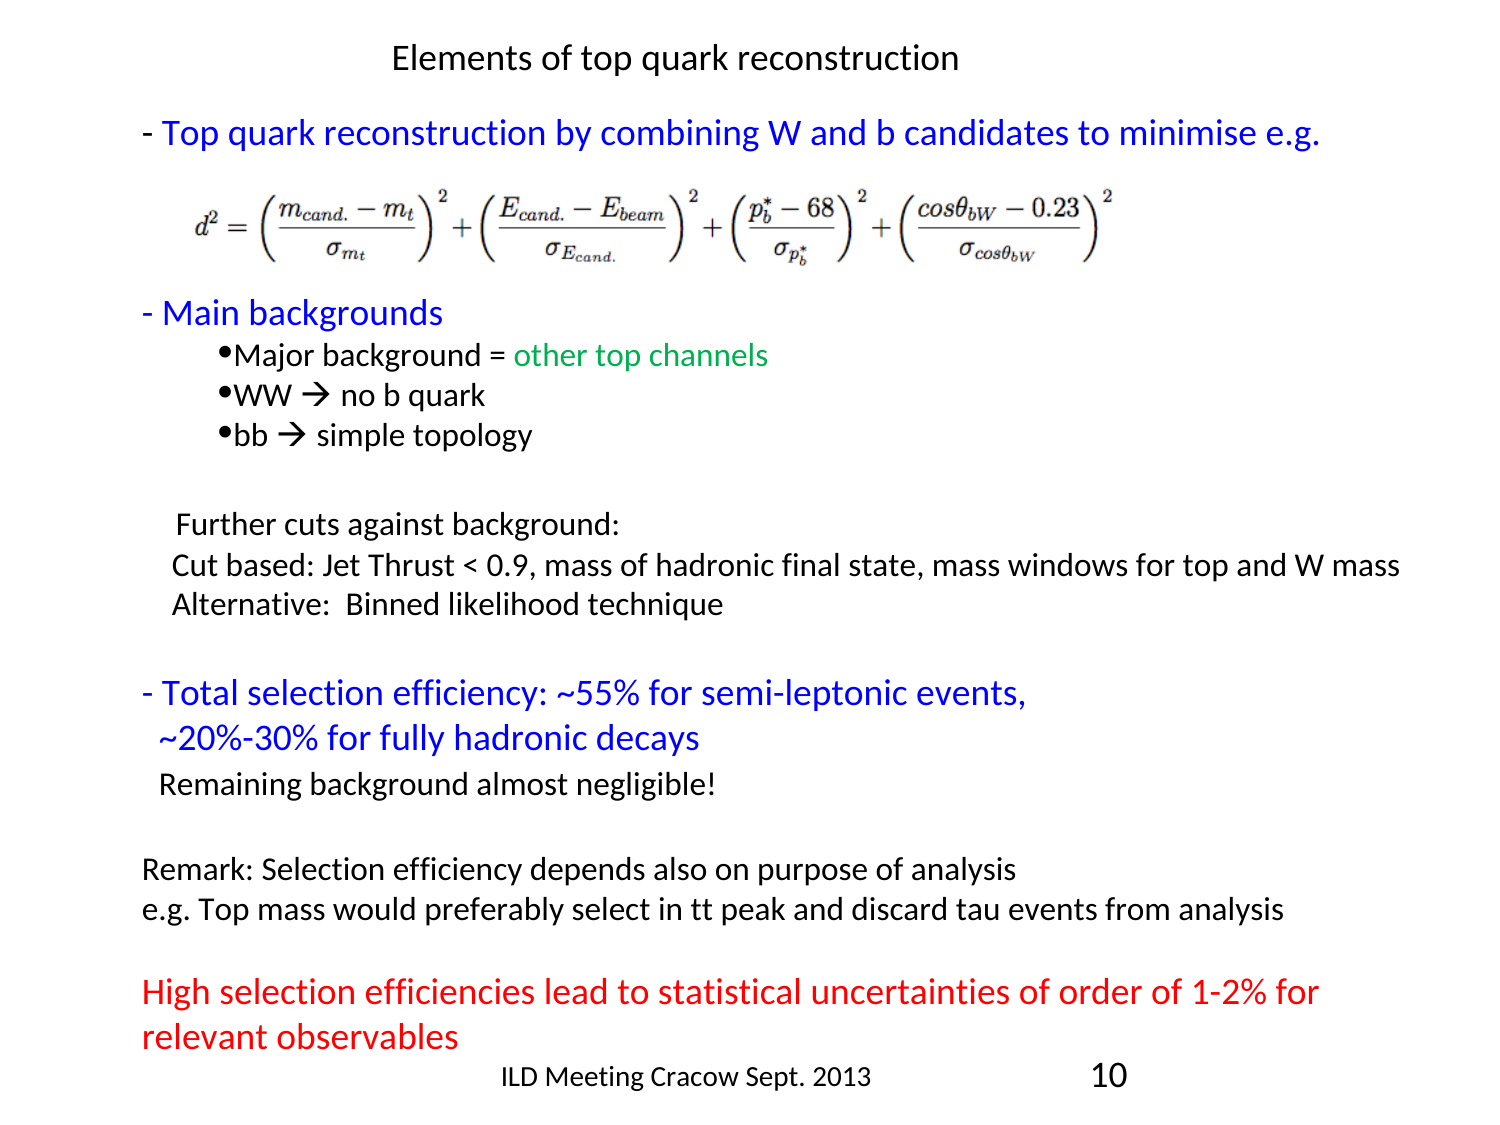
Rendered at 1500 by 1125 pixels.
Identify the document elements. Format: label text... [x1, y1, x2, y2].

text_box Elements of top quark reconstruction [376, 25, 976, 86]
picture [177, 173, 1126, 279]
text_box - Top quark reconstruction by combining W and b candidates to minimise e.g. - Main backgrounds Major background = other top channels WW  no b quark bb  simple topology Further cuts against background: Cut based: Jet Thrust < 0.9, mass of hadronic final state, mass windows for top and W mass Alternative: Binned likelihood technique - Total selection efficiency: ~55% for semi-leptonic events, ~20%-30% for fully hadronic decays Remaining background almost negligible! Remark: Selection efficiency depends also on purpose of analysis e.g. Top mass would preferably select in tt peak and discard tau events from analysis High selection efficiencies lead to statistical uncertainties of order of 1-2% for relevant observables [127, 100, 1419, 1065]
